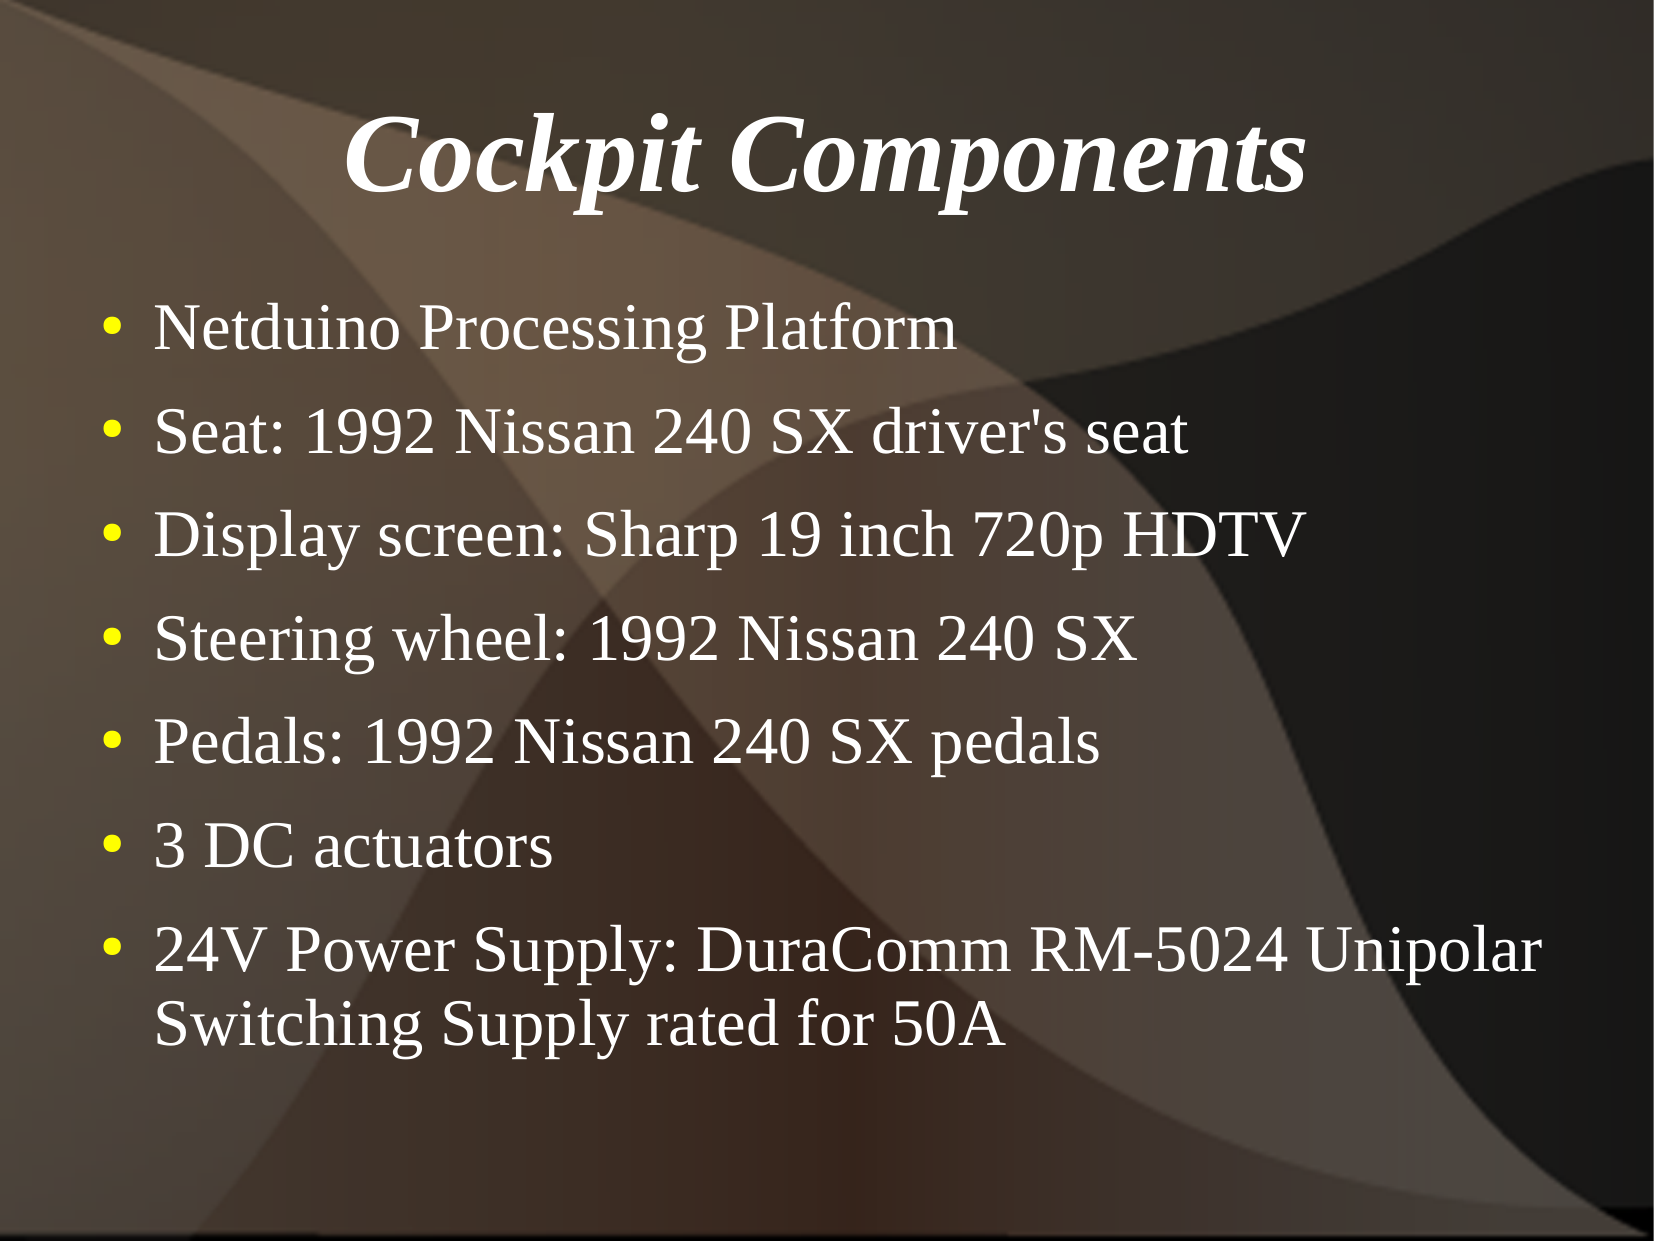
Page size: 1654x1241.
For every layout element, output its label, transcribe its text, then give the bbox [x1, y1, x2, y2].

list Netduino Processing Platform Seat: 1992 Nissan 240 SX driver's seat Display screen: Sharp 19 inch 720p HDTV Steering wheel: 1992 Nissan 240 SX Pedals: 1992 Nissan 240 SX pedals 3 DC actuators 24V Power Supply: DuraComm RM-5024 Unipolar Switching Supply rated for 50A [82, 290, 1571, 1155]
title Cockpit Components [82, 49, 1571, 257]
picture [0, 0, 1654, 1241]
